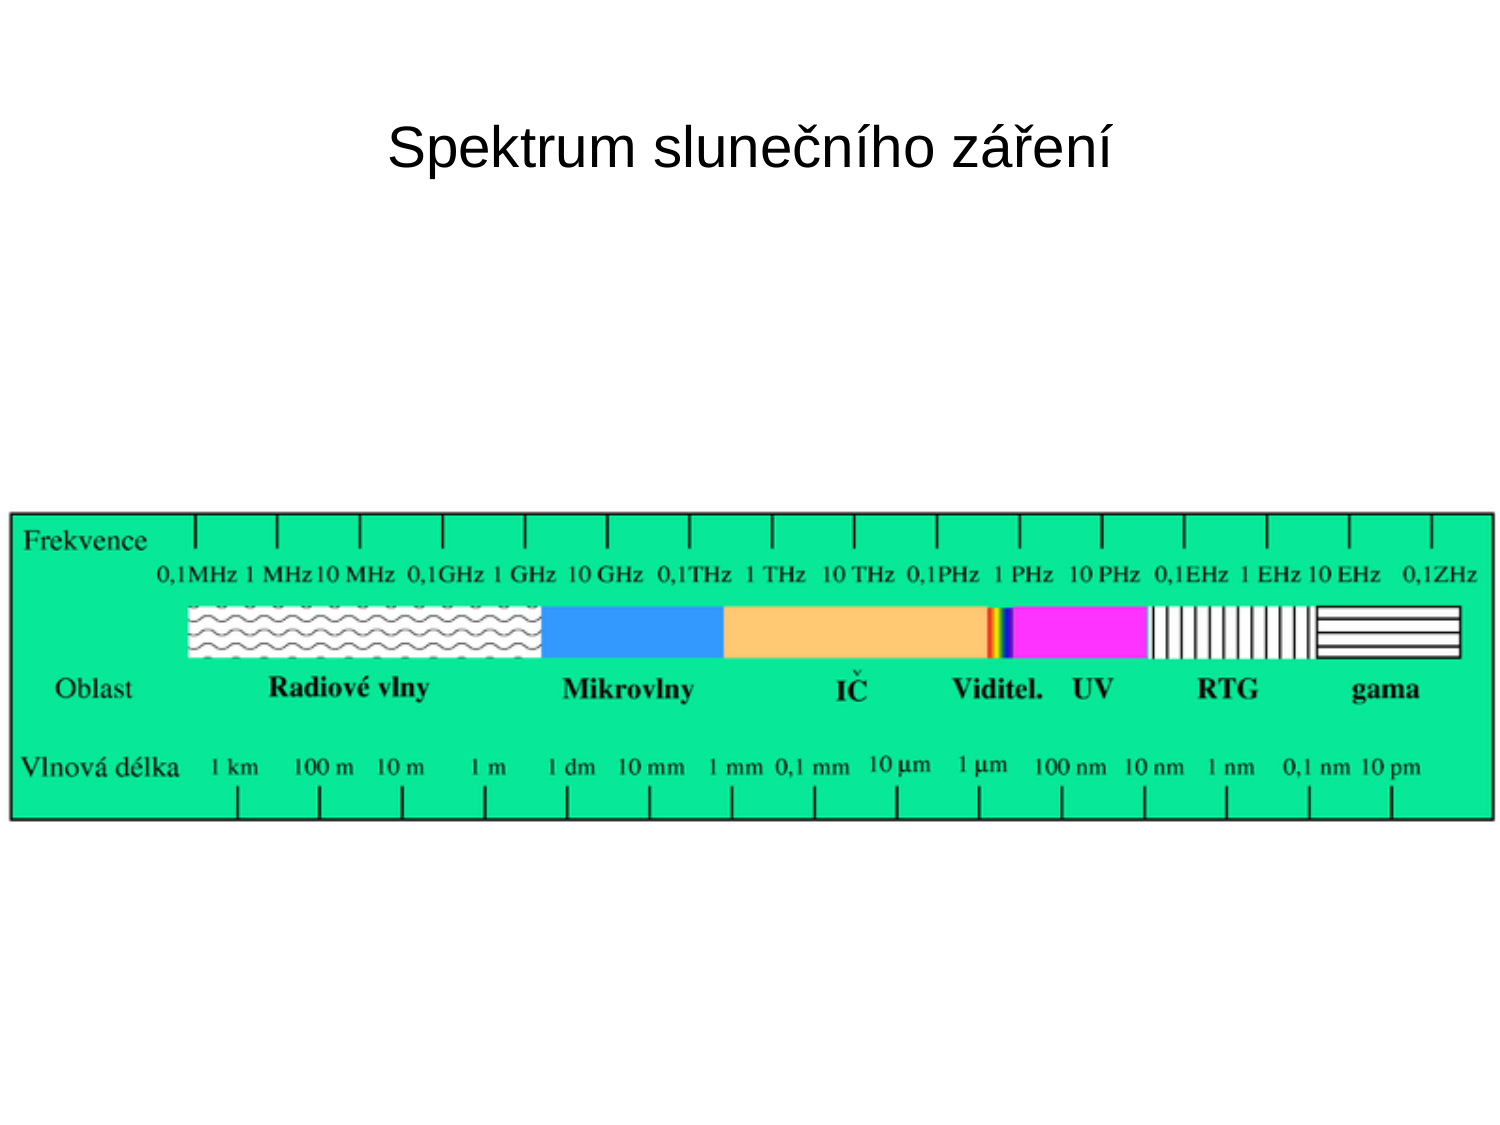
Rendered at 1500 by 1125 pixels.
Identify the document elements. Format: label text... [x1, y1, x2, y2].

text_box Spektrum slunečního záření [372, 101, 1130, 188]
picture [0, 503, 1500, 831]
